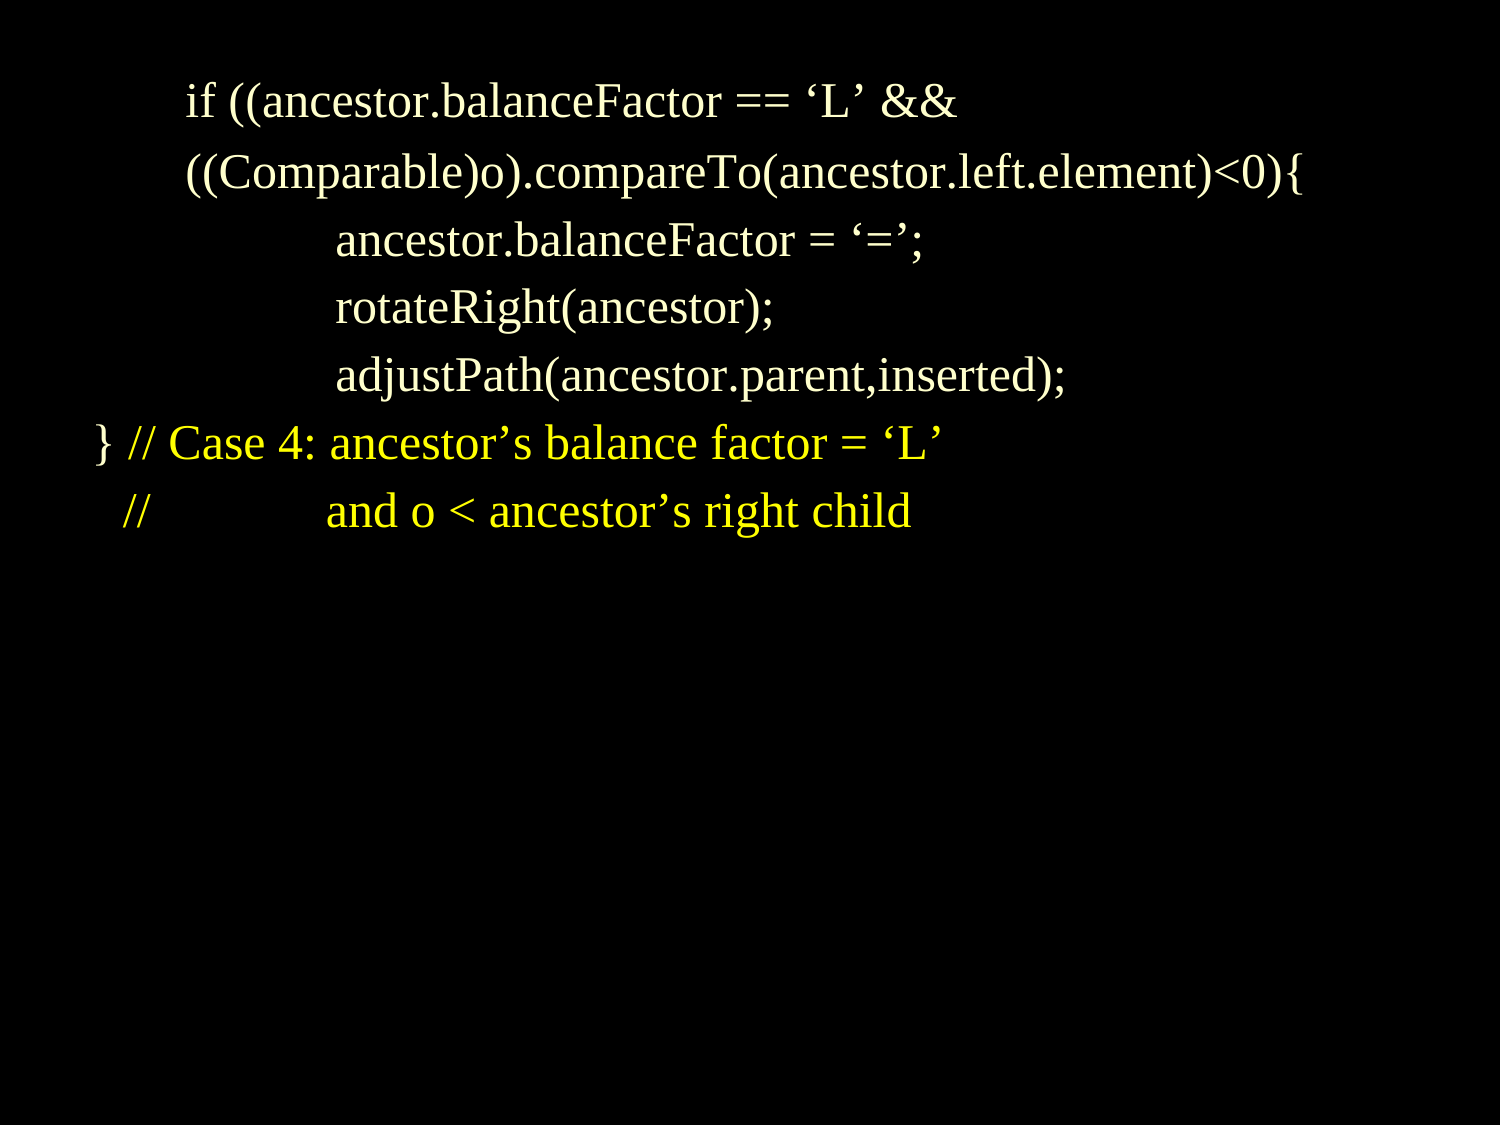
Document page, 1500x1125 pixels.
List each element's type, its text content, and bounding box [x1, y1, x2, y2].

list if ((ancestor.balanceFactor == ‘L’ && ((Comparable)o).compareTo(ancestor.left.element)<0){ ancestor.balanceFactor = ‘=’; rotateRight(ancestor); adjustPath(ancestor.parent,inserted); } // Case 4: ancestor’s balance factor = ‘L’ // and o < ancestor’s right child [20, 49, 1480, 1063]
